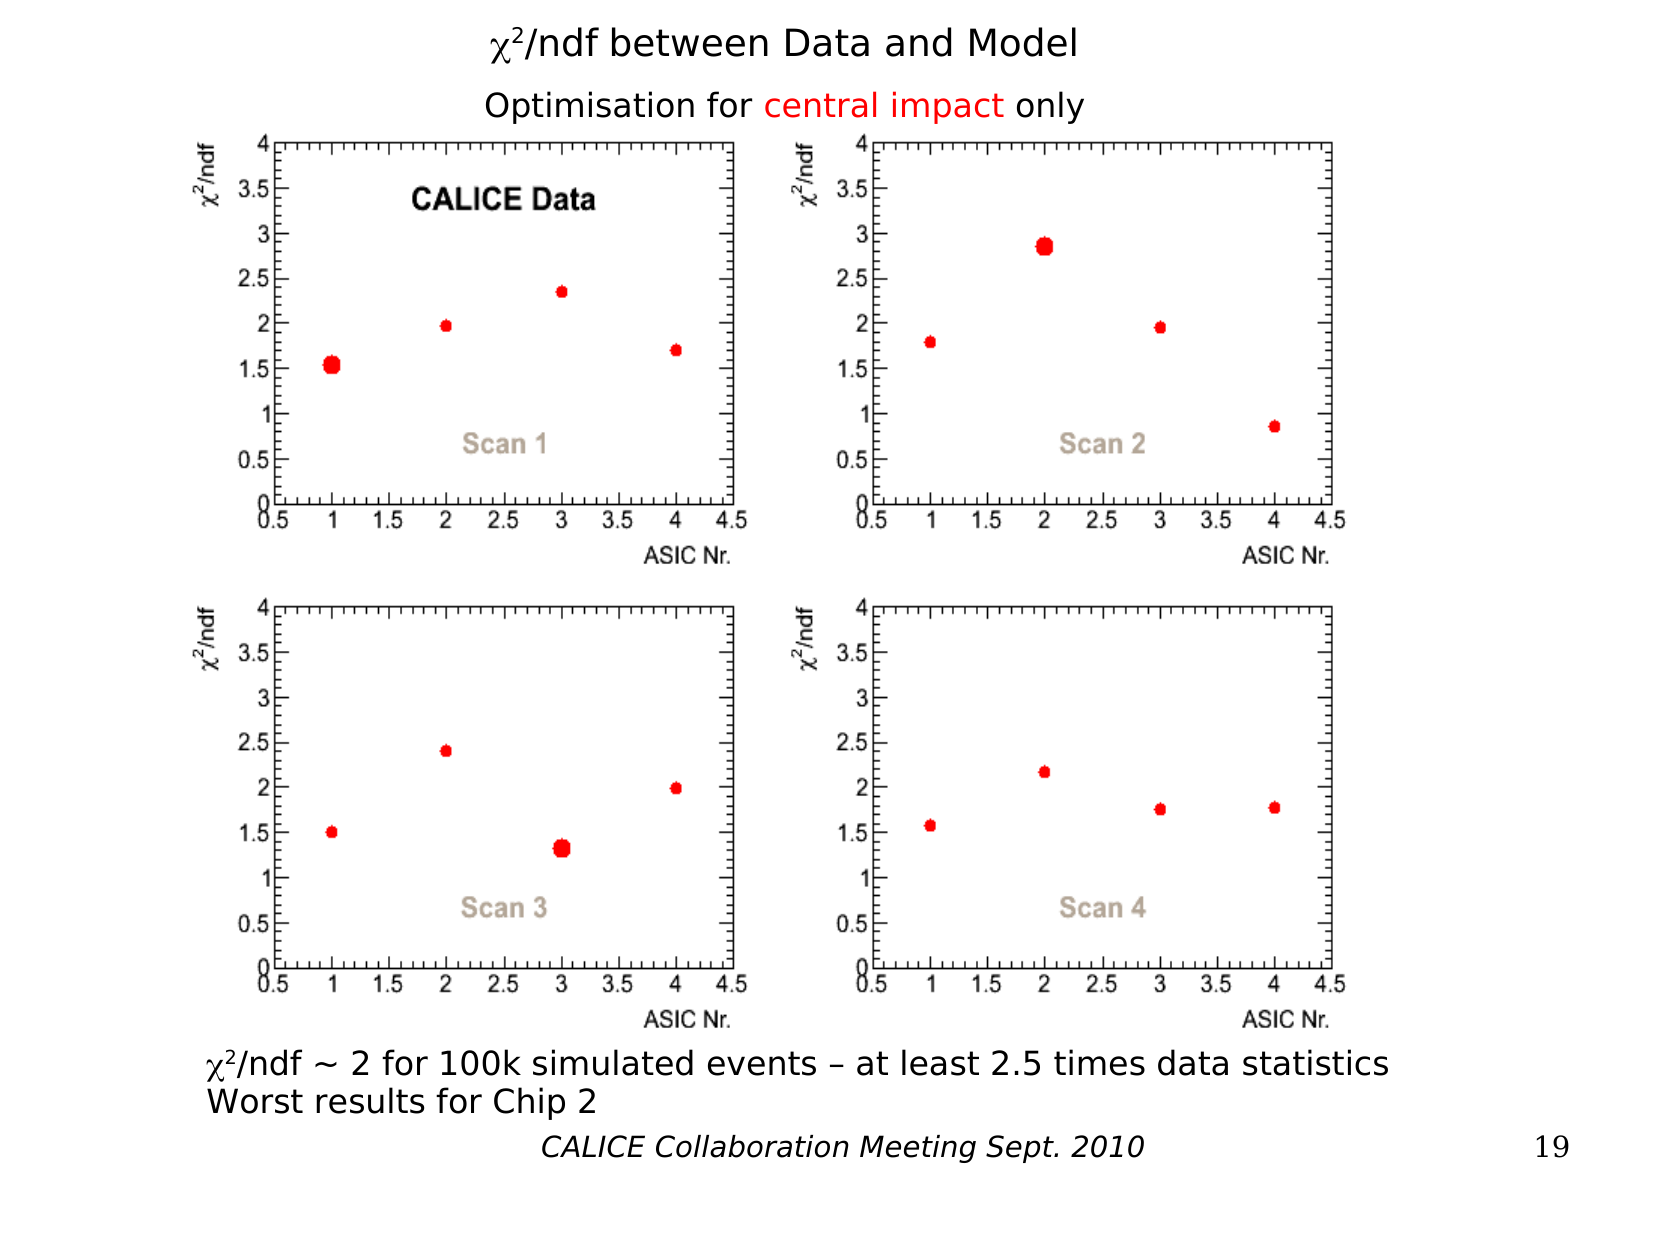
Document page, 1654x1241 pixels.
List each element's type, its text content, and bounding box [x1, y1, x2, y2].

picture [178, 113, 1375, 1041]
text_box χ2/ndf between Data and Model [475, 13, 1095, 76]
text_box Optimisation for central impact only [469, 79, 1101, 134]
text_box χ2/ndf ~ 2 for 100k simulated events – at least 2.5 times data statistics Worst results for Chip 2 [191, 1037, 1481, 1133]
